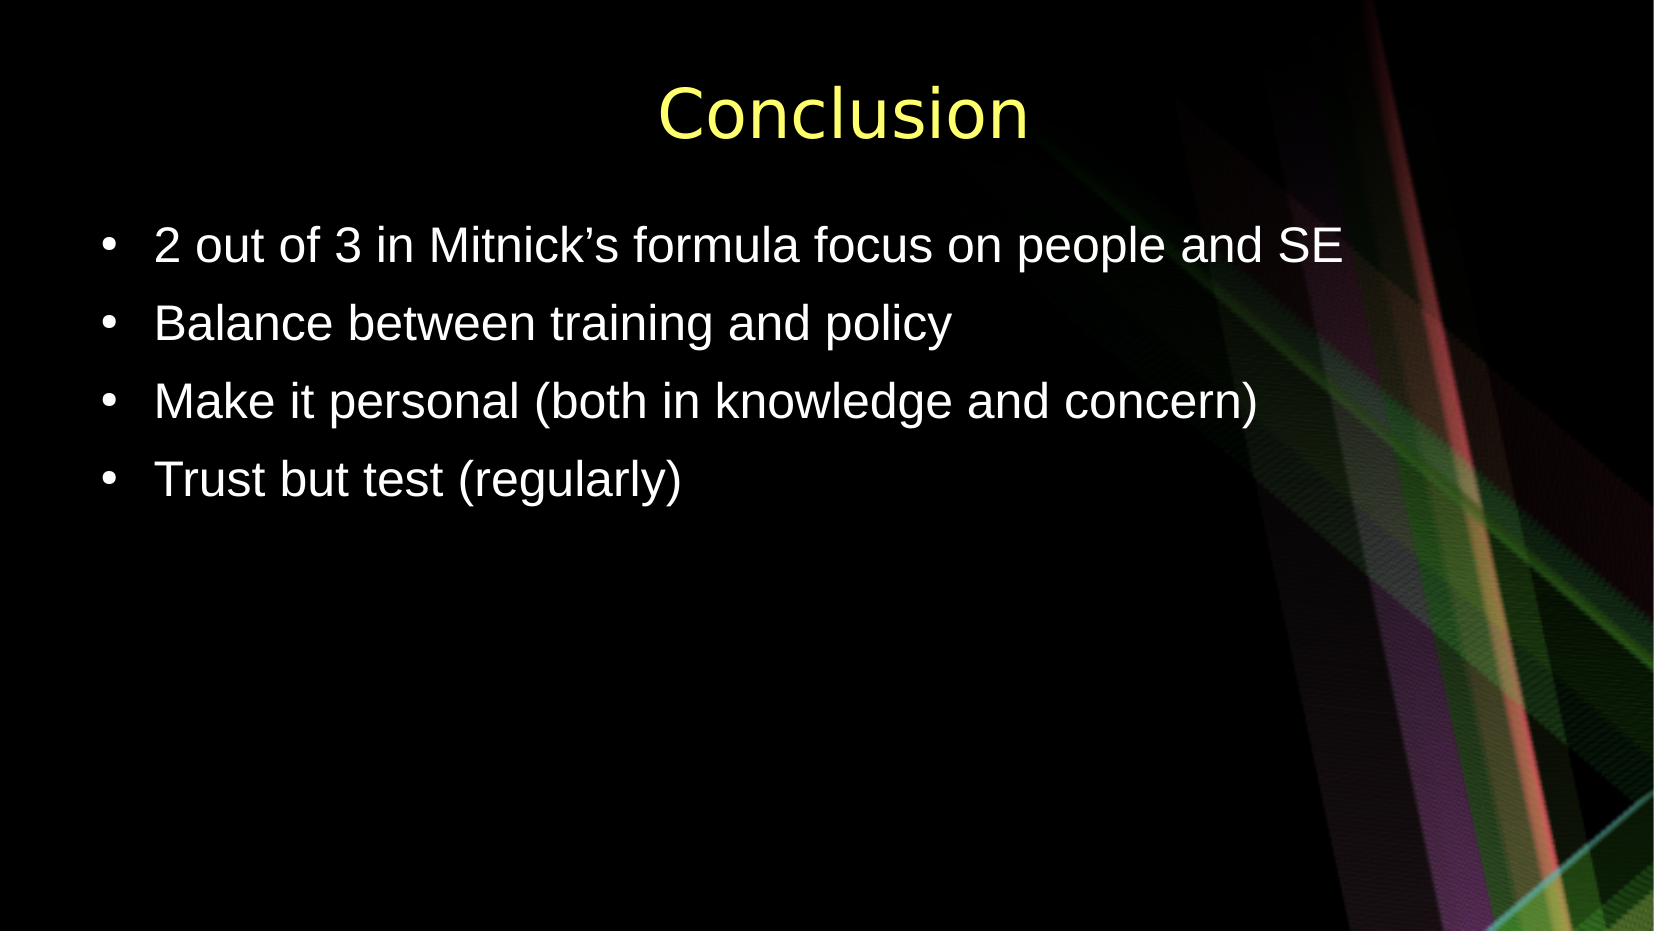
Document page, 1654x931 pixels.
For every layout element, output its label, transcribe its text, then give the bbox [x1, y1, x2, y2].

picture [0, 0, 1654, 931]
title Conclusion [82, 37, 1607, 193]
list 2 out of 3 in Mitnick’s formula focus on people and SE Balance between training and policy Make it personal (both in knowledge and concern) Trust but test (regularly) [82, 217, 1607, 898]
